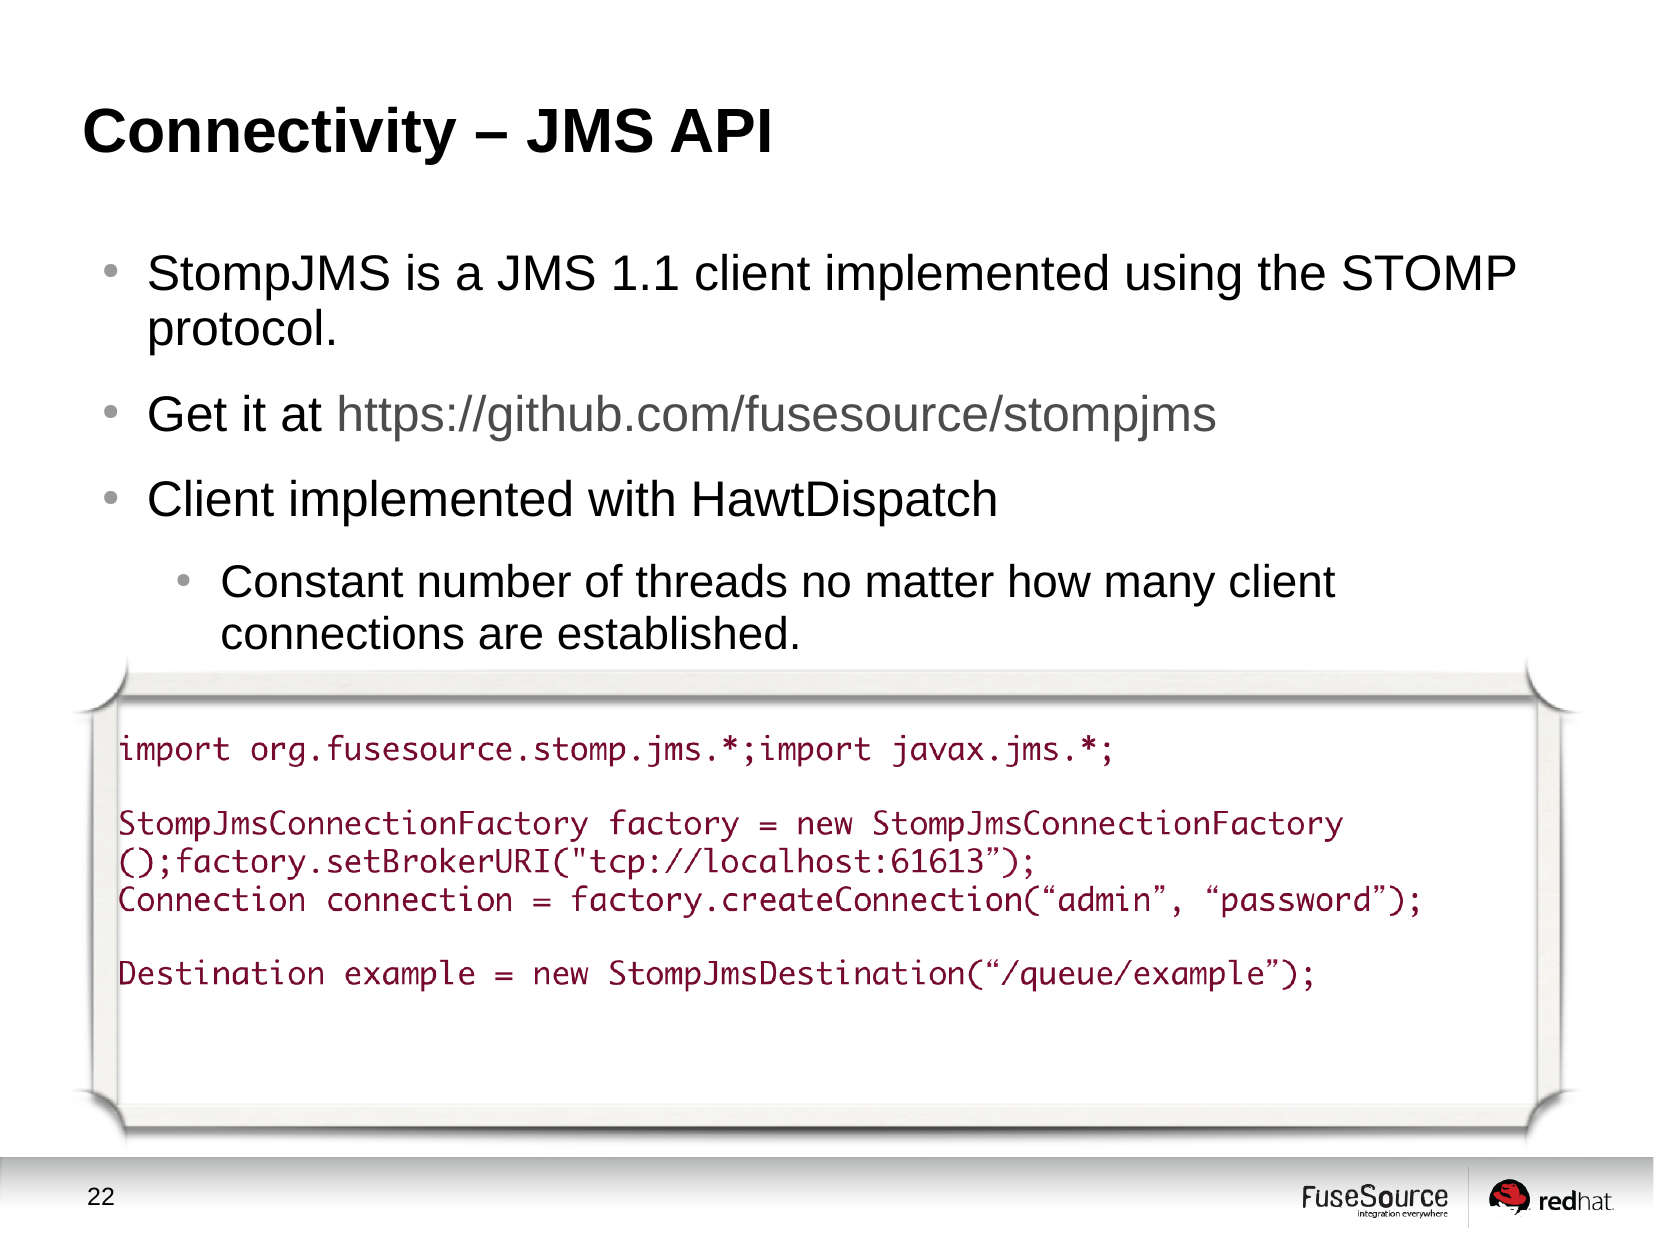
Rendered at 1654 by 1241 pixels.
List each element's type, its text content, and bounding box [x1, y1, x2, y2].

list StompJMS is a JMS 1.1 client implemented using the STOMP protocol. Get it at https://github.com/fusesource/stompjms Client implemented with HawtDispatch Constant number of threads no matter how many client connections are established. [86, 244, 1576, 646]
title Connectivity – JMS API [82, 37, 1571, 226]
picture [0, 1, 1654, 1241]
